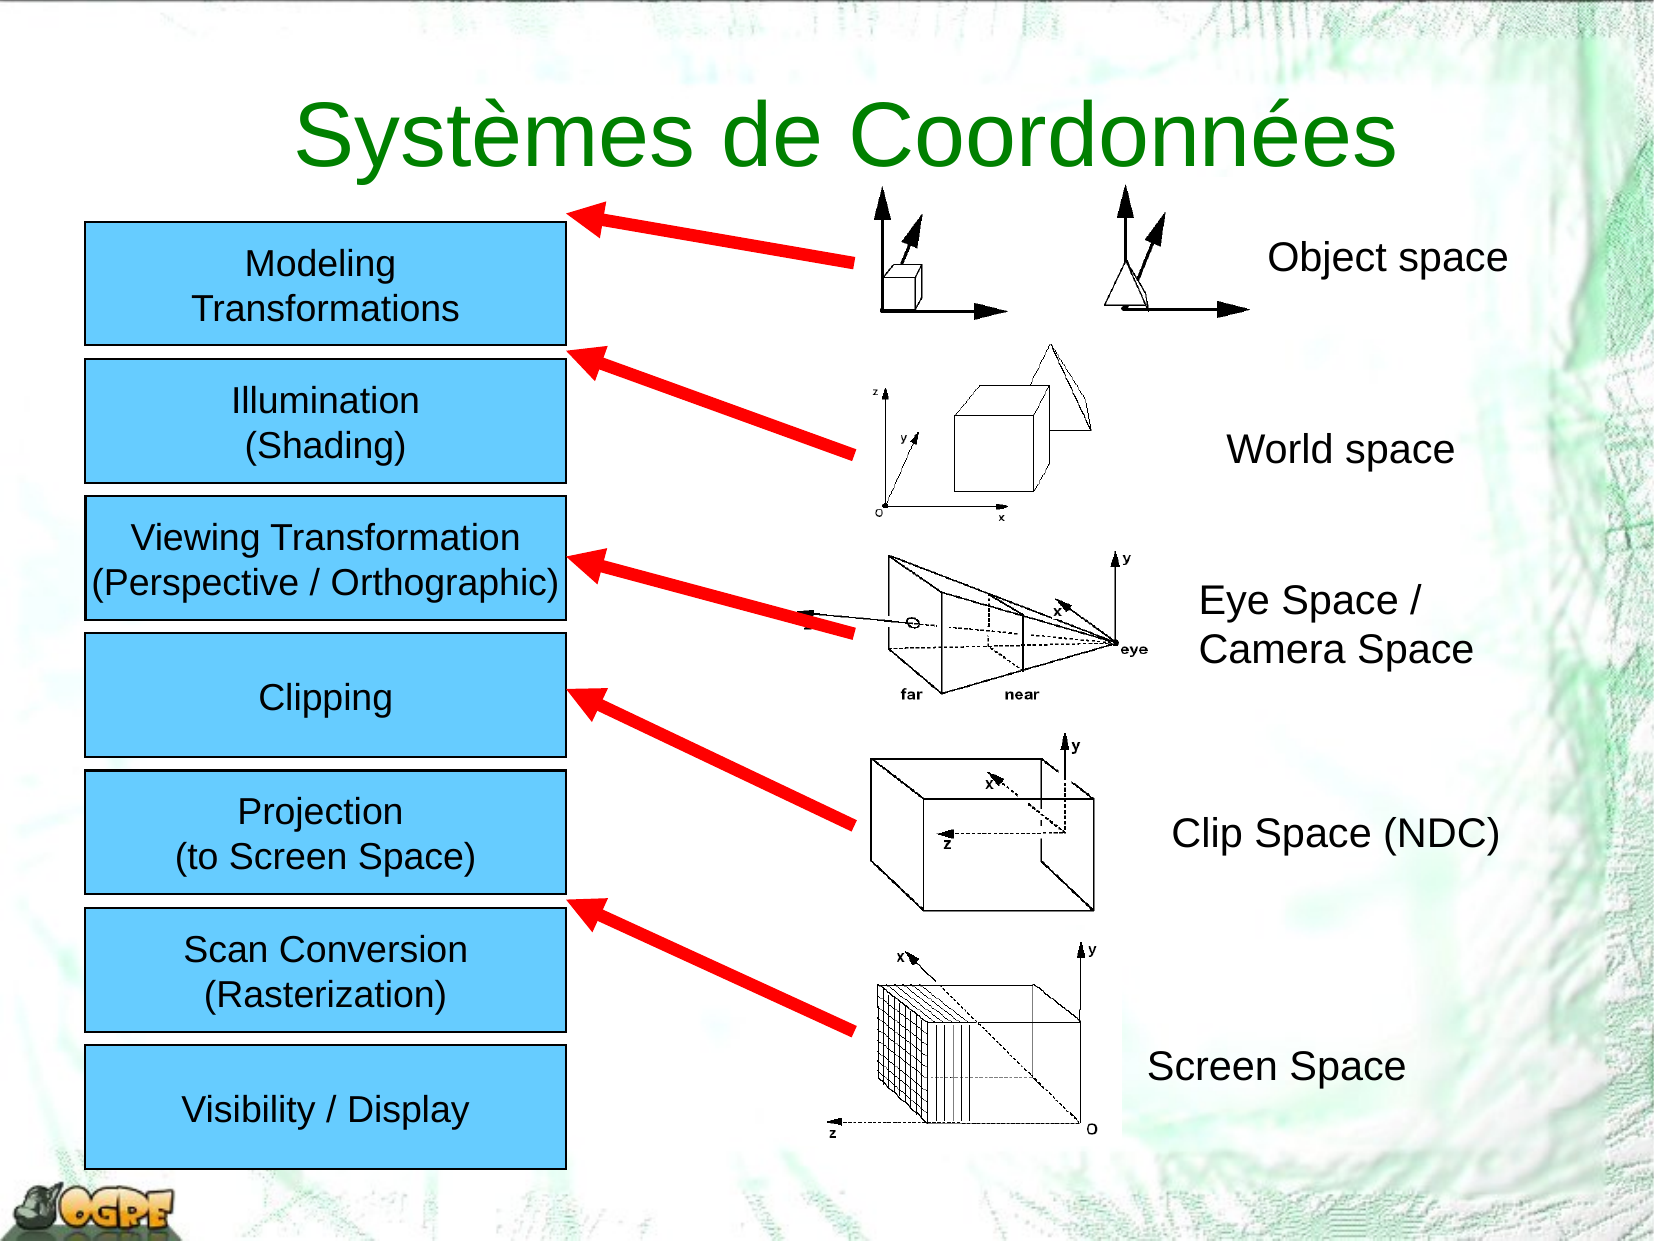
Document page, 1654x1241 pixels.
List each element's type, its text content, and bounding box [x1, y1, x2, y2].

text_box World space [1211, 414, 1569, 480]
text_box Eye Space / Camera Space [1183, 565, 1541, 681]
text_box Screen Space [1132, 1031, 1490, 1097]
text_box Object space [1252, 222, 1610, 288]
picture [0, 0, 1654, 1241]
text_box Projection (to Screen Space) [85, 770, 566, 895]
text_box Visibility / Display [85, 1045, 566, 1169]
text_box Scan Conversion (Rasterization) [85, 907, 566, 1032]
text_box Clipping [85, 633, 566, 757]
text_box Modeling Transformations [85, 221, 566, 346]
text_box Viewing Transformation (Perspective / Orthographic) [85, 496, 566, 620]
text_box Illumination (Shading) [85, 358, 566, 483]
title Systèmes de Coordonnées [68, 0, 1625, 260]
text_box Clip Space (NDC) [1156, 798, 1637, 864]
